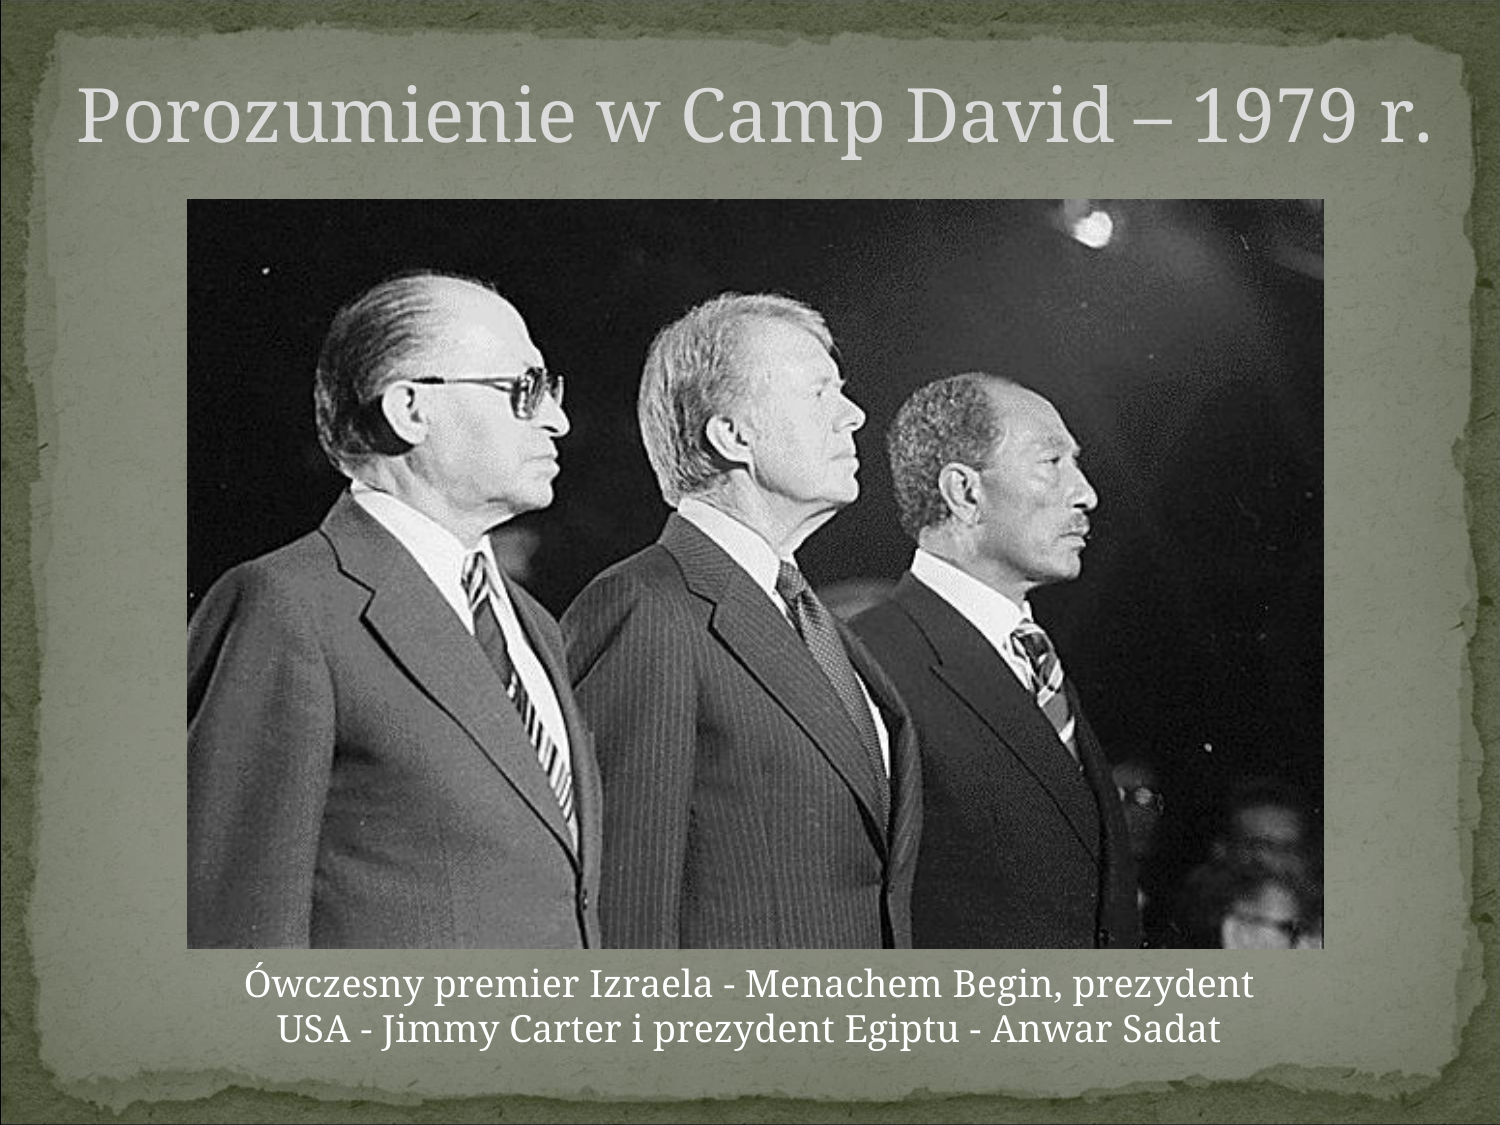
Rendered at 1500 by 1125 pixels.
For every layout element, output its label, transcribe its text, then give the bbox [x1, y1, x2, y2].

text_box Ówczesny premier Izraela - Menachem Begin, prezydent USA - Jimmy Carter i prezydent Egiptu - Anwar Sadat [206, 952, 1293, 1057]
picture [0, 0, 1500, 1125]
text_box Porozumienie w Camp David – 1979 r. [53, 24, 1459, 166]
